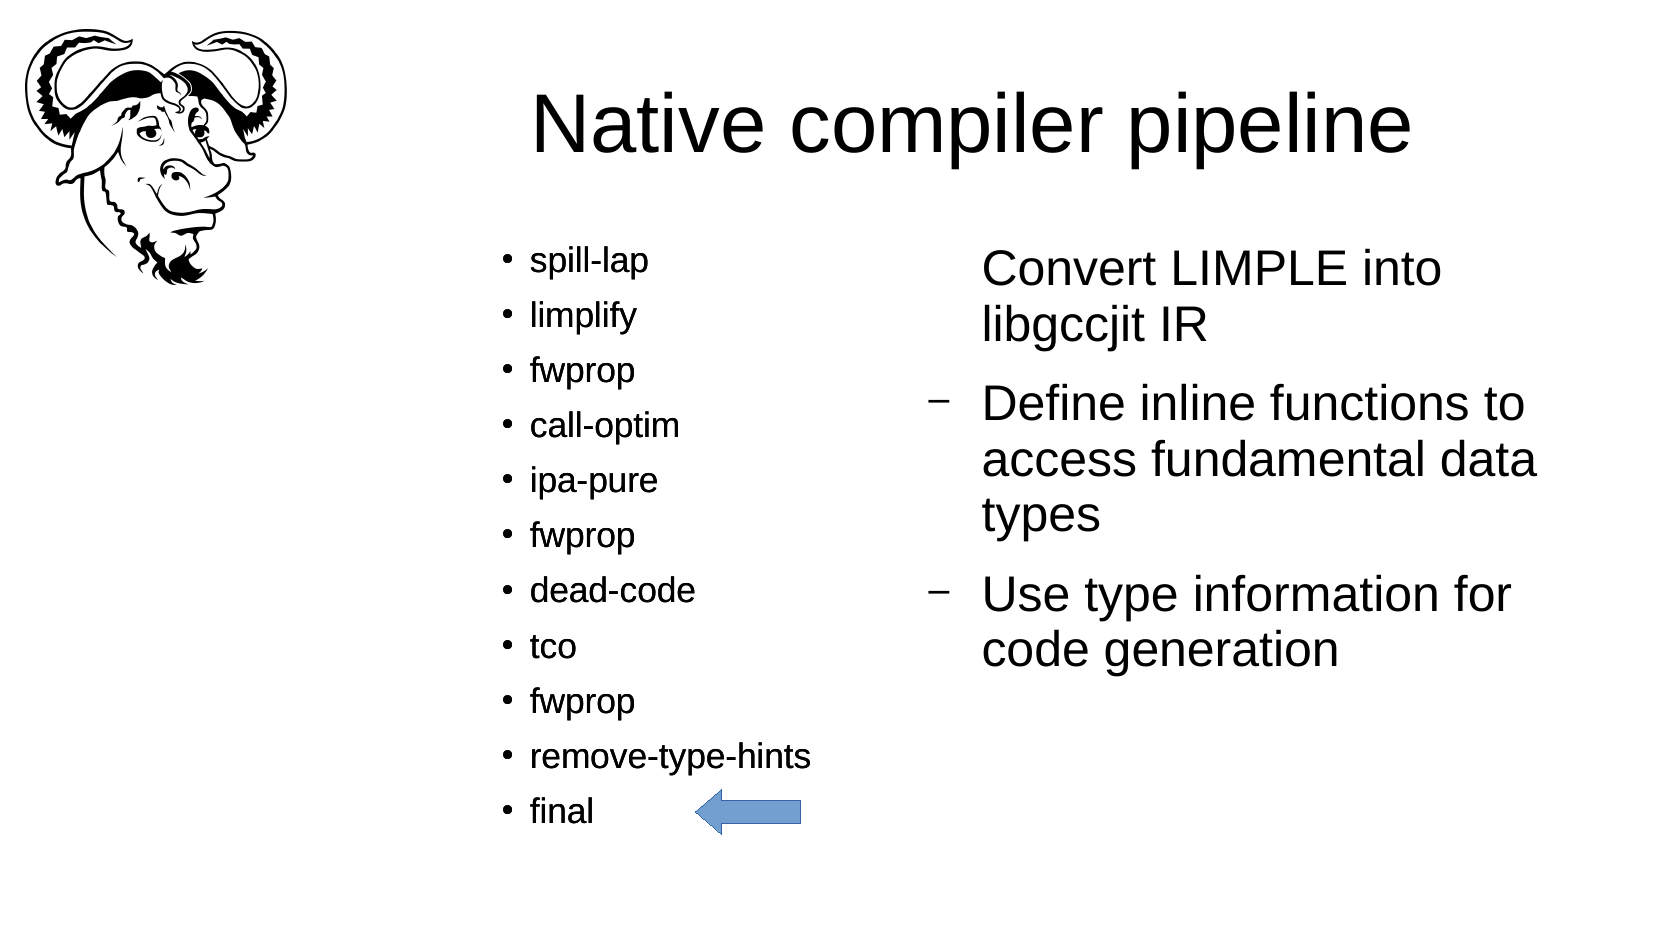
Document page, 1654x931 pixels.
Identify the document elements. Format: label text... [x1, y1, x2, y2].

list Convert LIMPLE into libgccjit IR Define inline functions to access fundamental data types Use type information for code generation [840, 240, 1591, 841]
title Native compiler pipeline [426, 37, 1518, 211]
picture [25, 29, 287, 285]
list spill-lap limplify fwprop call-optim ipa-pure fwprop dead-code tco fwprop remove-type-hints final [492, 240, 840, 841]
